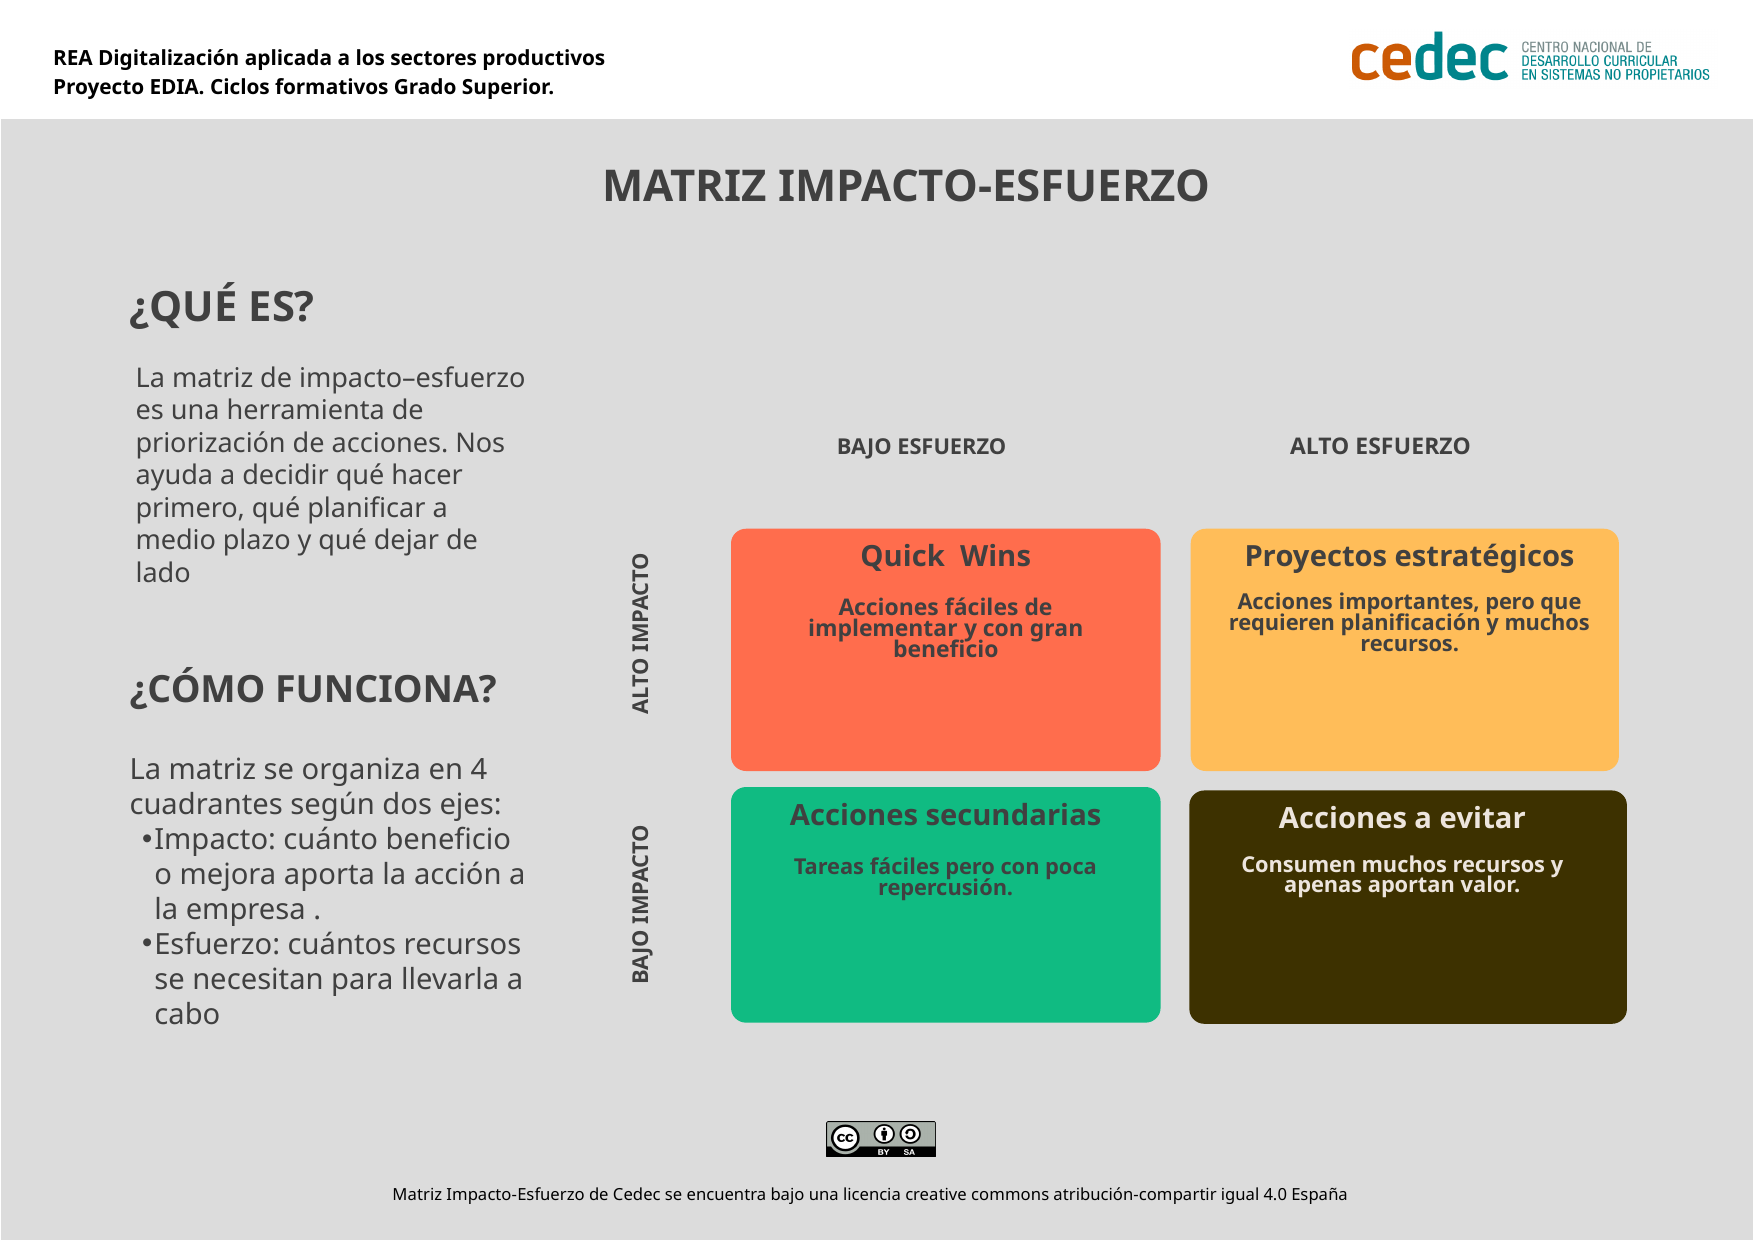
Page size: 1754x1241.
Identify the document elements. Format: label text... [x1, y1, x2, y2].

text_box ALTO IMPACTO [630, 529, 653, 738]
text_box Proyectos estratégicos Acciones importantes, pero que requieren planificación y muchos recursos. [1223, 545, 1596, 683]
text_box Matriz Impacto-Esfuerzo de Cedec se encuentra bajo una licencia creative commons atribución-compartir igual 4.0 España [295, 1174, 1447, 1229]
text_box La matriz de impacto–esfuerzo es una herramienta de priorización de acciones. Nos ayuda a decidir qué hacer primero, qué planificar a medio plazo y qué dejar de lado [135, 360, 526, 588]
text_box [0, 118, 1754, 1241]
text_box Acciones secundarias Tareas fáciles pero con poca repercusión. [782, 804, 1109, 927]
text_box ¿QUÉ ES? [158, 304, 173, 316]
text_box ALTO ESFUERZO [1242, 437, 1519, 460]
text_box ¿QUÉ ES? [129, 304, 432, 331]
text_box Quick Wins Acciones fáciles de implementar y con gran beneficio [782, 545, 1109, 662]
text_box Acciones a evitar Consumen muchos recursos y apenas aportan valor. [1239, 807, 1566, 924]
text_box La matriz se organiza en 4 cuadrantes según dos ejes: Impacto: cuánto beneficio o mejora aporta la acción a la empresa . Esfuerzo: cuántos recursos se necesitan para llevarla a cabo [129, 750, 529, 1051]
text_box BAJO ESFUERZO [764, 437, 1079, 460]
picture [826, 1121, 936, 1157]
text_box ¿CÓMO FUNCIONA? [129, 684, 552, 710]
text_box MATRIZ IMPACTO-ESFUERZO [426, 167, 1386, 273]
picture [1349, 29, 1718, 89]
text_box BAJO IMPACTO [630, 799, 653, 1011]
text_box REA Digitalización aplicada a los sectores productivos Proyecto EDIA. Ciclos formativos Grado Superior. [38, 36, 827, 119]
